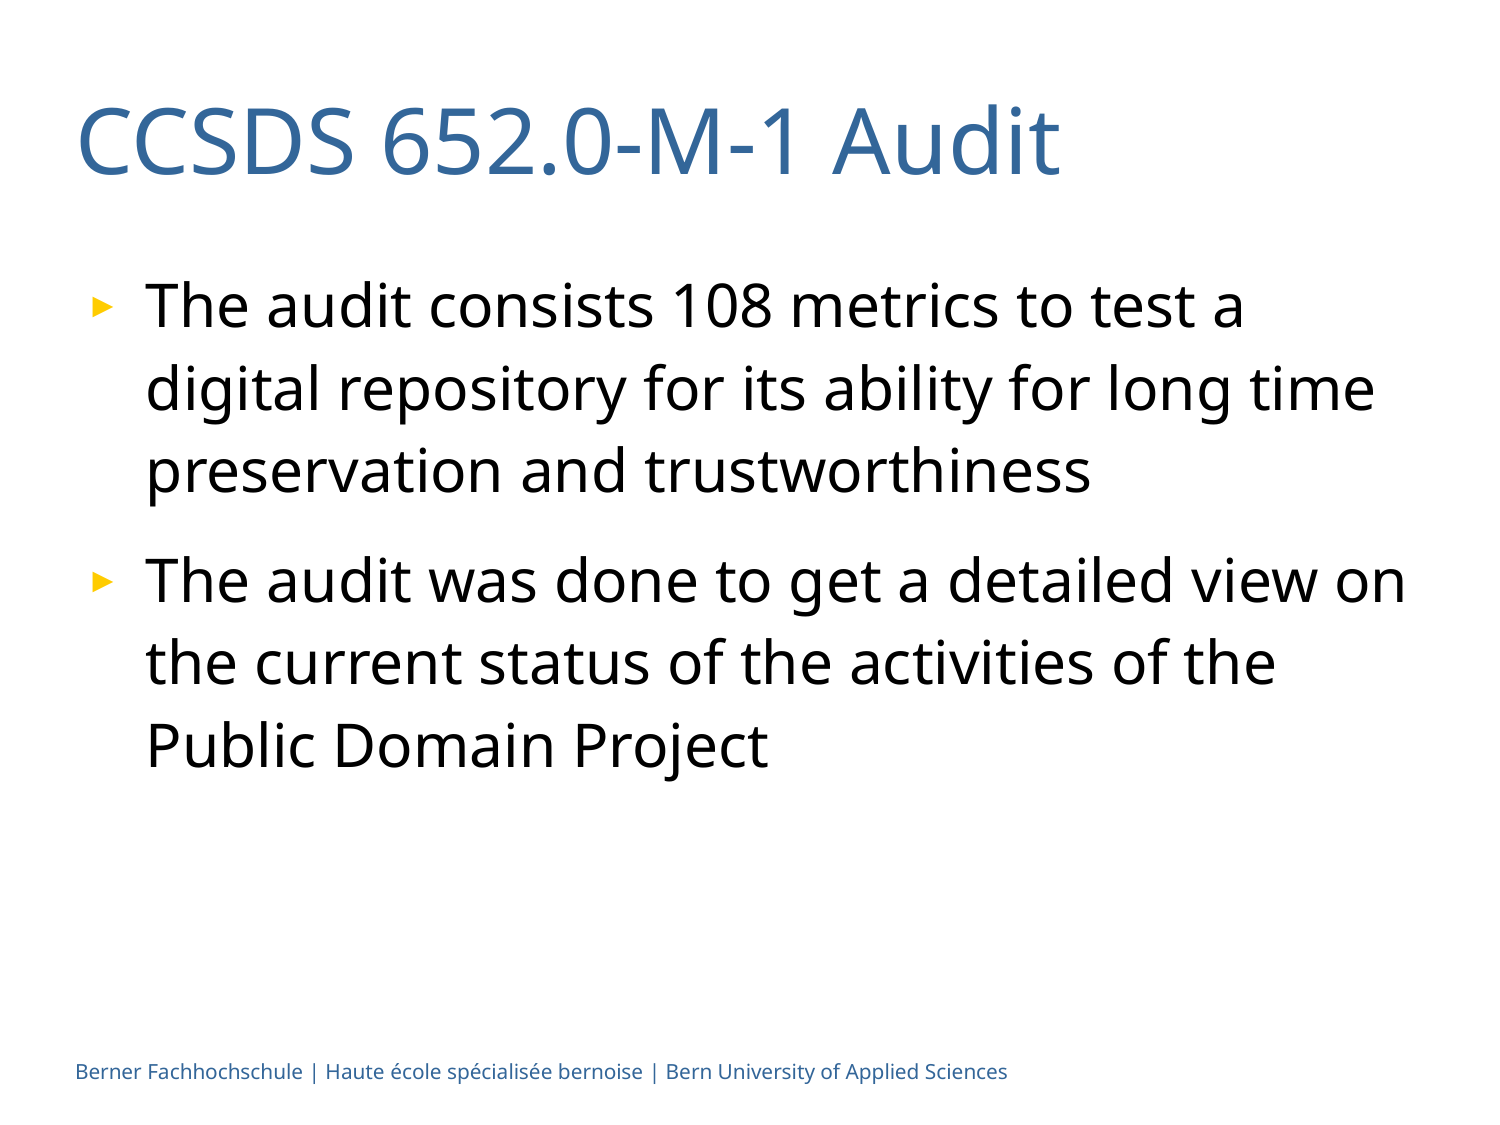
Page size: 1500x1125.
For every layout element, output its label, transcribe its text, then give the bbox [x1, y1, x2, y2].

list The audit consists 108 metrics to test a digital repository for its ability for long time preservation and trustworthiness The audit was done to get a detailed view on the current status of the activities of the Public Domain Project [75, 263, 1425, 1006]
title CCSDS 652.0-M-1 Audit [75, 68, 1425, 210]
